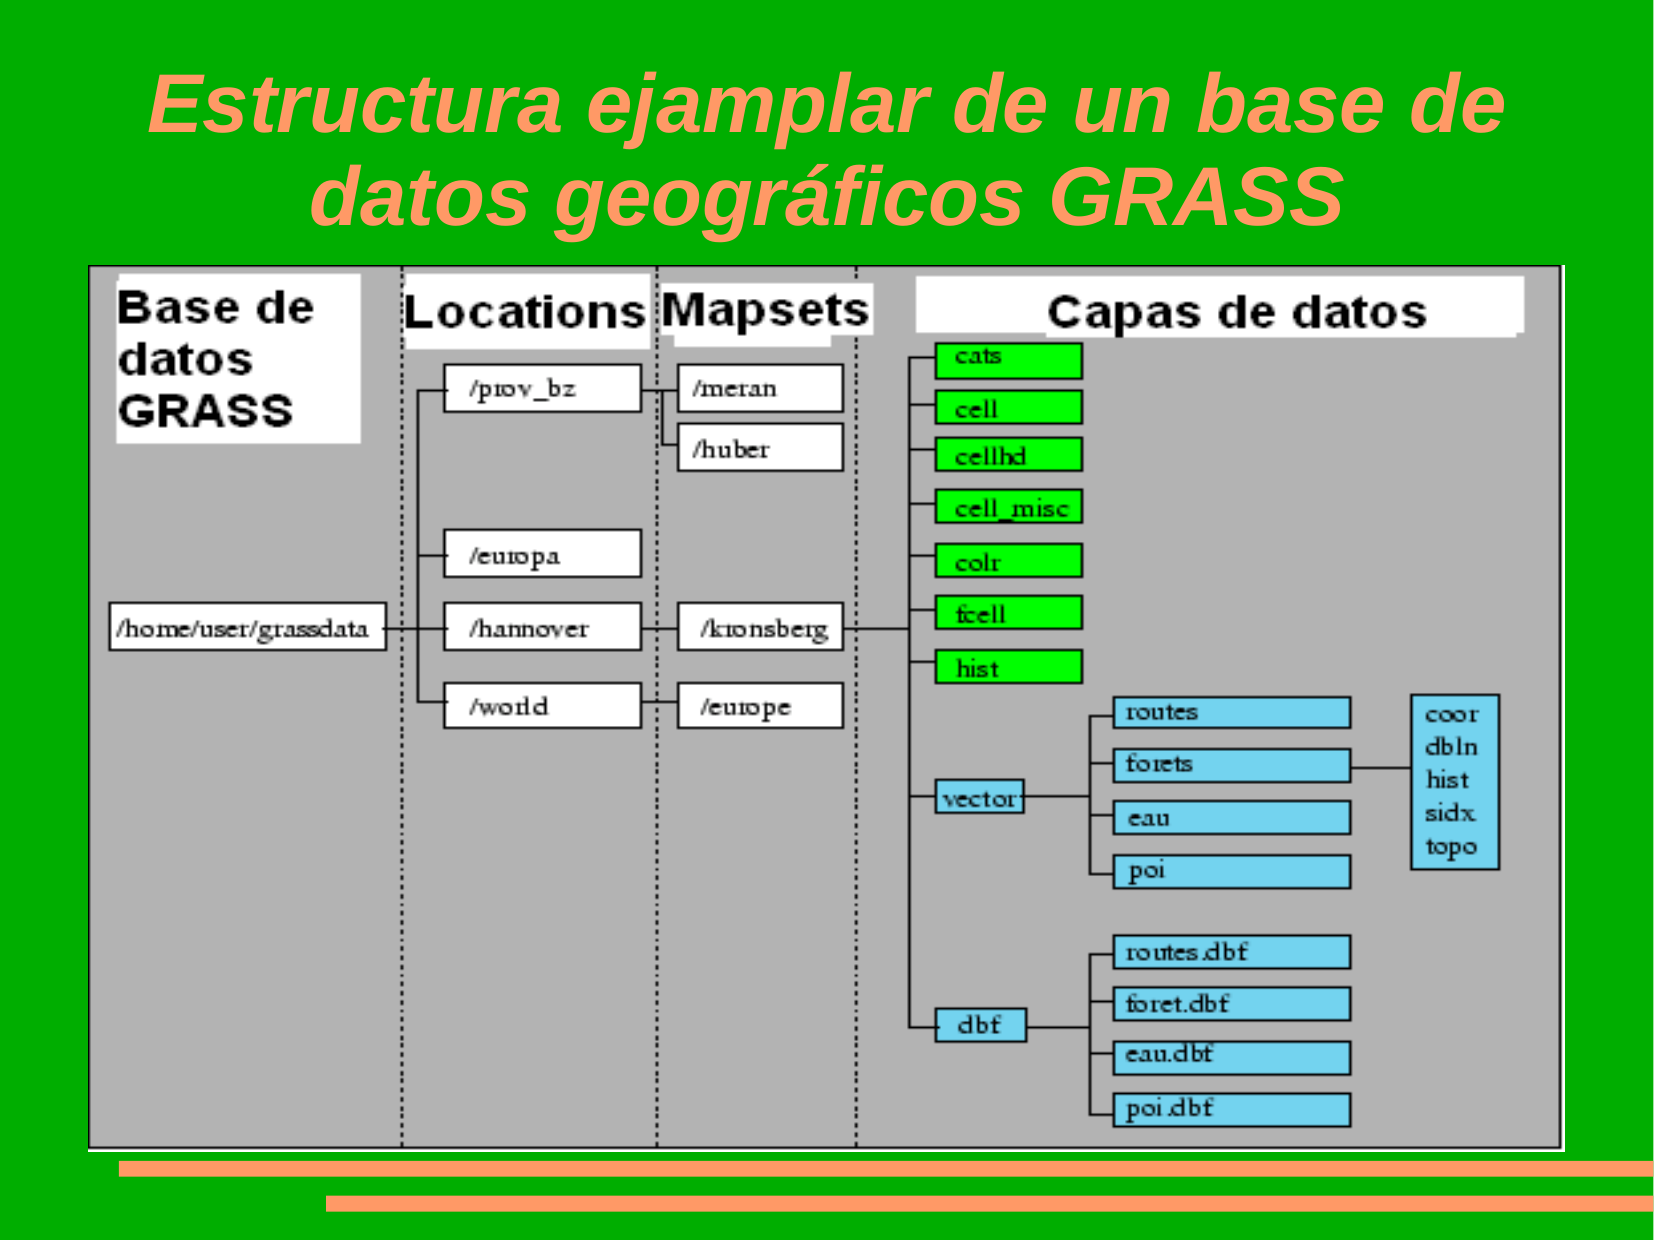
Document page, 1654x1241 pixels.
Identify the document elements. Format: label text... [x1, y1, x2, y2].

picture [88, 265, 1565, 1152]
title Estructura ejamplar de un base de datos geográficos GRASS [121, 46, 1534, 254]
